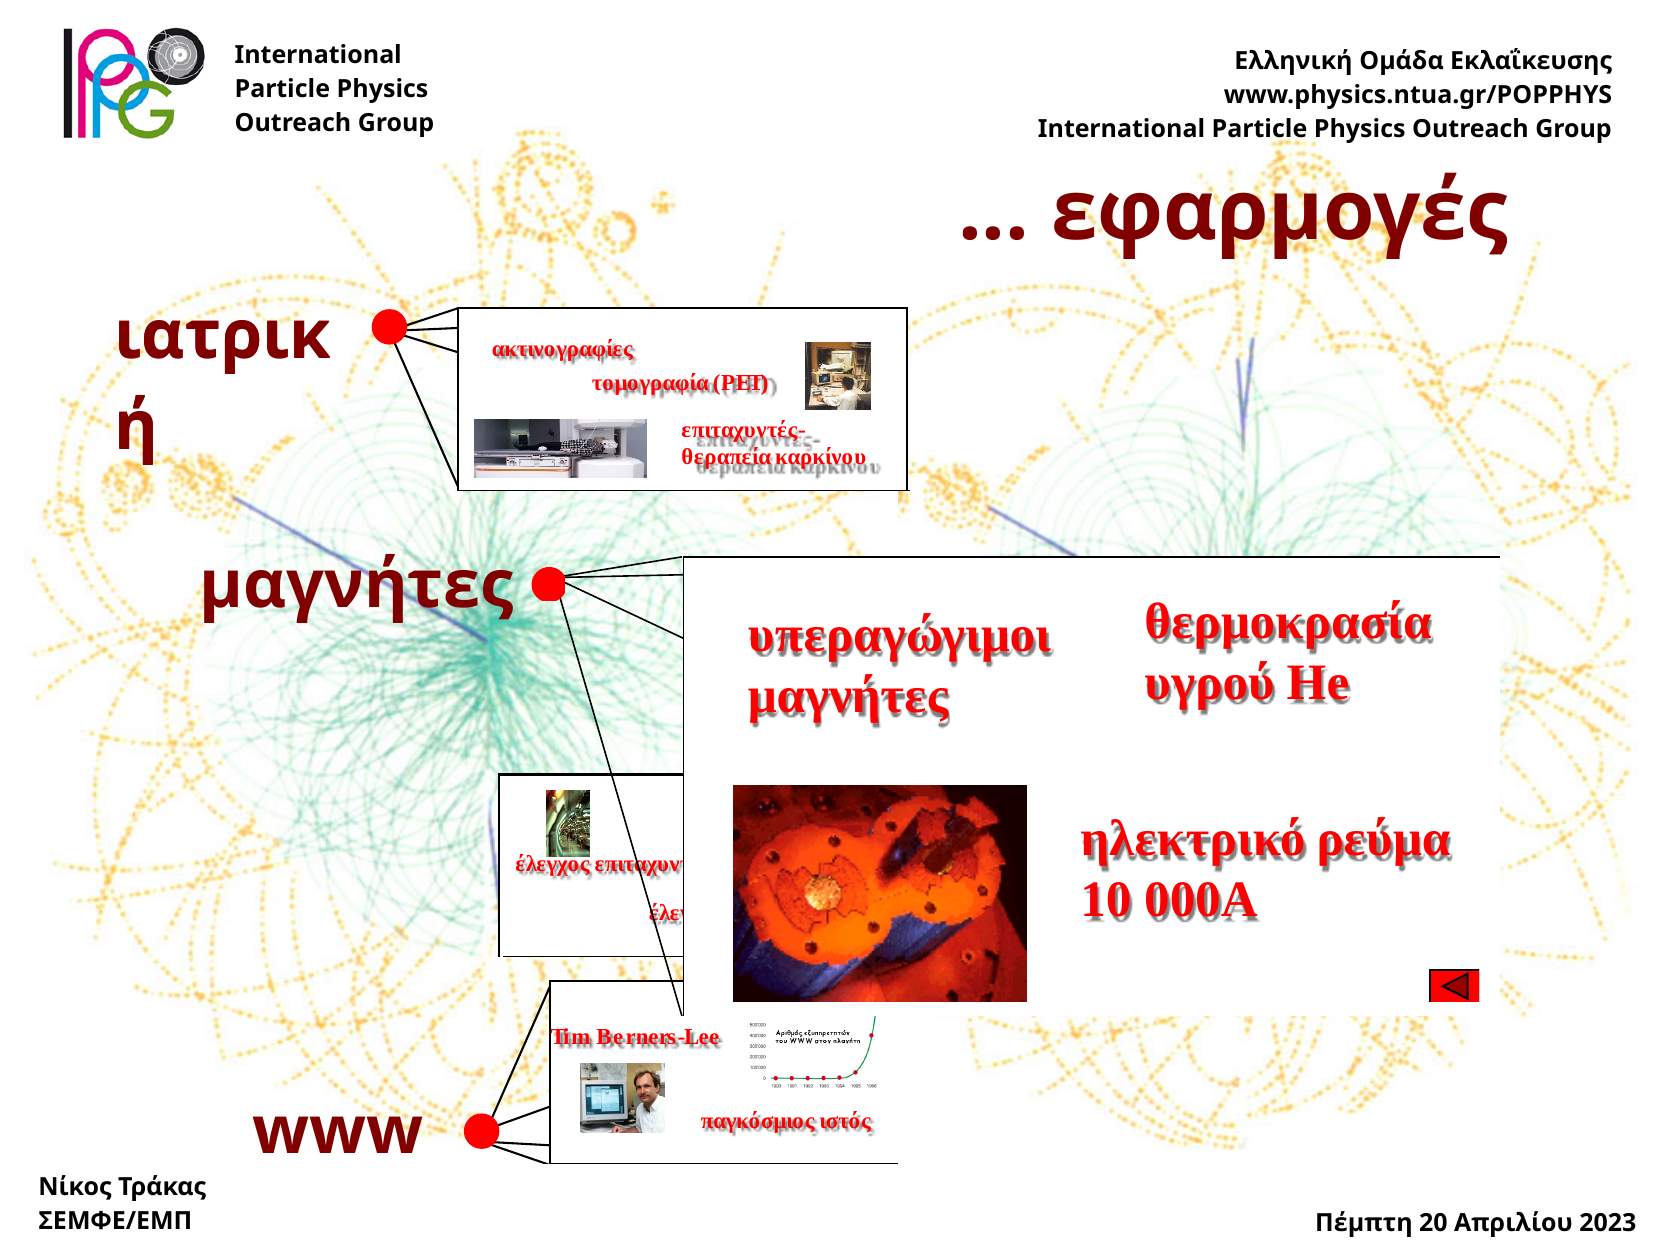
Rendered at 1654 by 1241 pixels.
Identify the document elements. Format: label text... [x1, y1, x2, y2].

text_box ηλεκτρονικά [1501, 820, 1506, 928]
text_box μαγνήτες [184, 528, 532, 626]
text_box ... εφαρμογές [943, 142, 1573, 266]
text_box www [237, 1074, 461, 1171]
text_box ιατρική [100, 278, 372, 402]
picture [0, 5, 1654, 1241]
